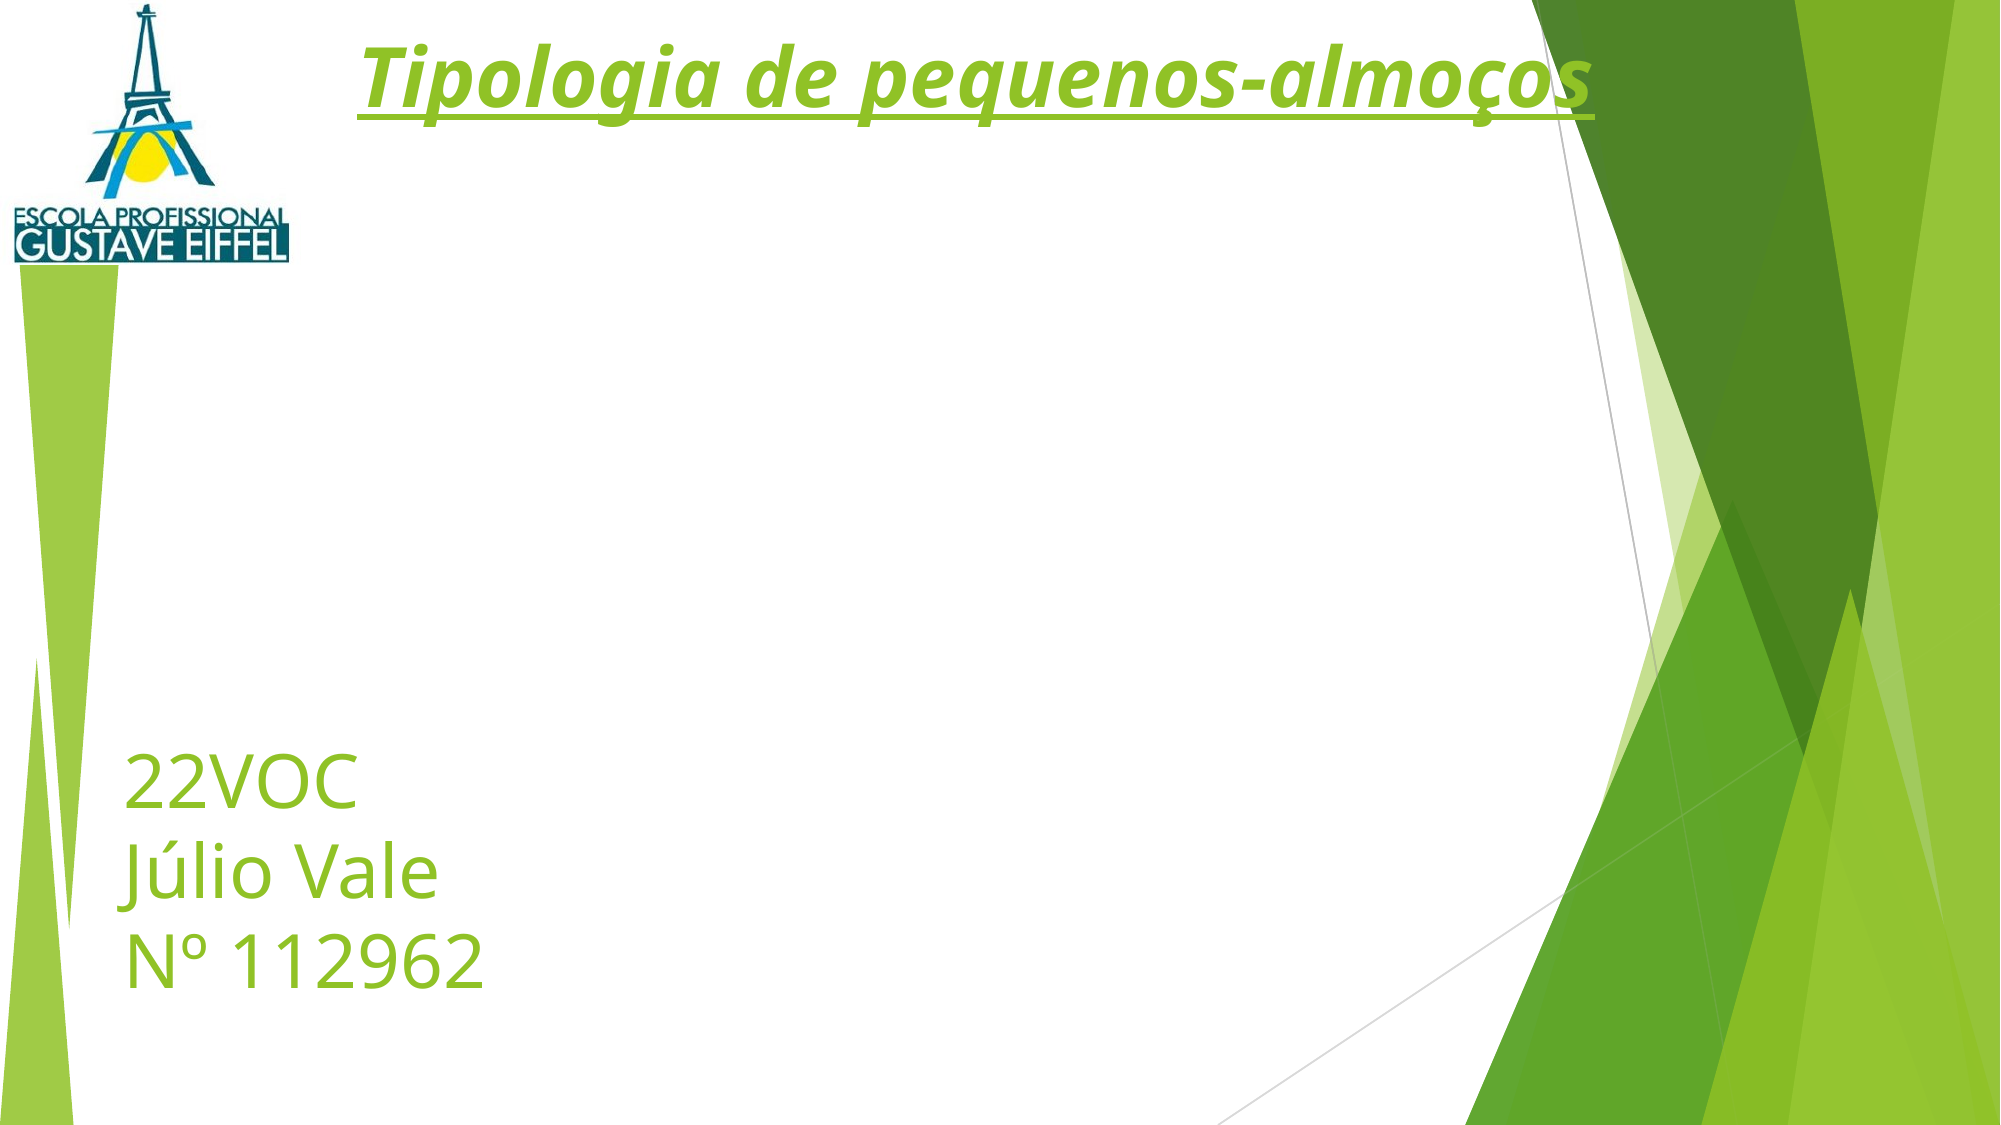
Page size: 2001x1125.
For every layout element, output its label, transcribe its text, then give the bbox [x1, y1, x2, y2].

picture [0, 0, 301, 265]
title Tipologia de pequenos-almoços [342, 17, 1689, 213]
subtitle 22VOC Júlio Vale Nº 112962 [109, 725, 1384, 906]
